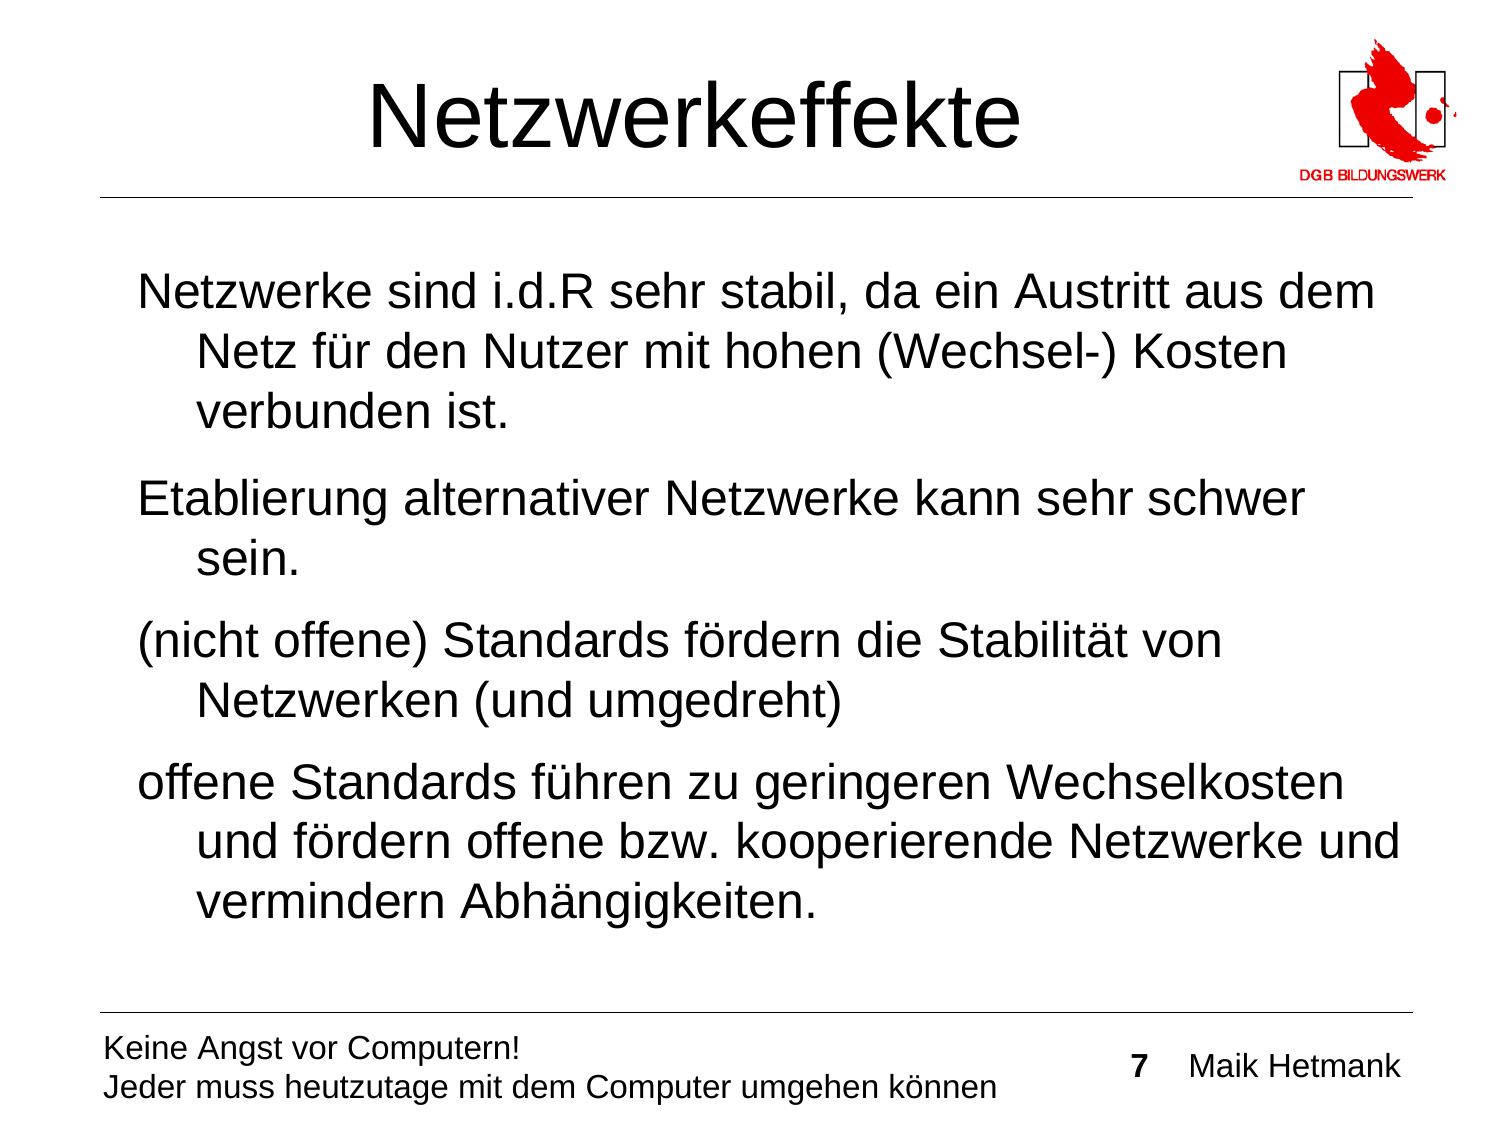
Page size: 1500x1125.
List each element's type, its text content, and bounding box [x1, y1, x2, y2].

title Netzwerkeffekte [87, 49, 1305, 175]
text_box Etablierung alternativer Netzwerke kann sehr schwer sein. [137, 466, 1407, 582]
picture [1299, 37, 1457, 181]
text_box offene Standards führen zu geringeren Wechselkosten und fördern offene bzw. kooperierende Netzwerke und vermindern Abhängigkeiten. [137, 750, 1407, 926]
text_box Netzwerke sind i.d.R sehr stabil, da ein Austritt aus dem Netz für den Nutzer mit hohen (Wechsel-) Kosten verbunden ist. [137, 259, 1407, 435]
text_box (nicht offene) Standards fördern die Stabilität von Netzwerken (und umgedreht) [137, 608, 1407, 724]
